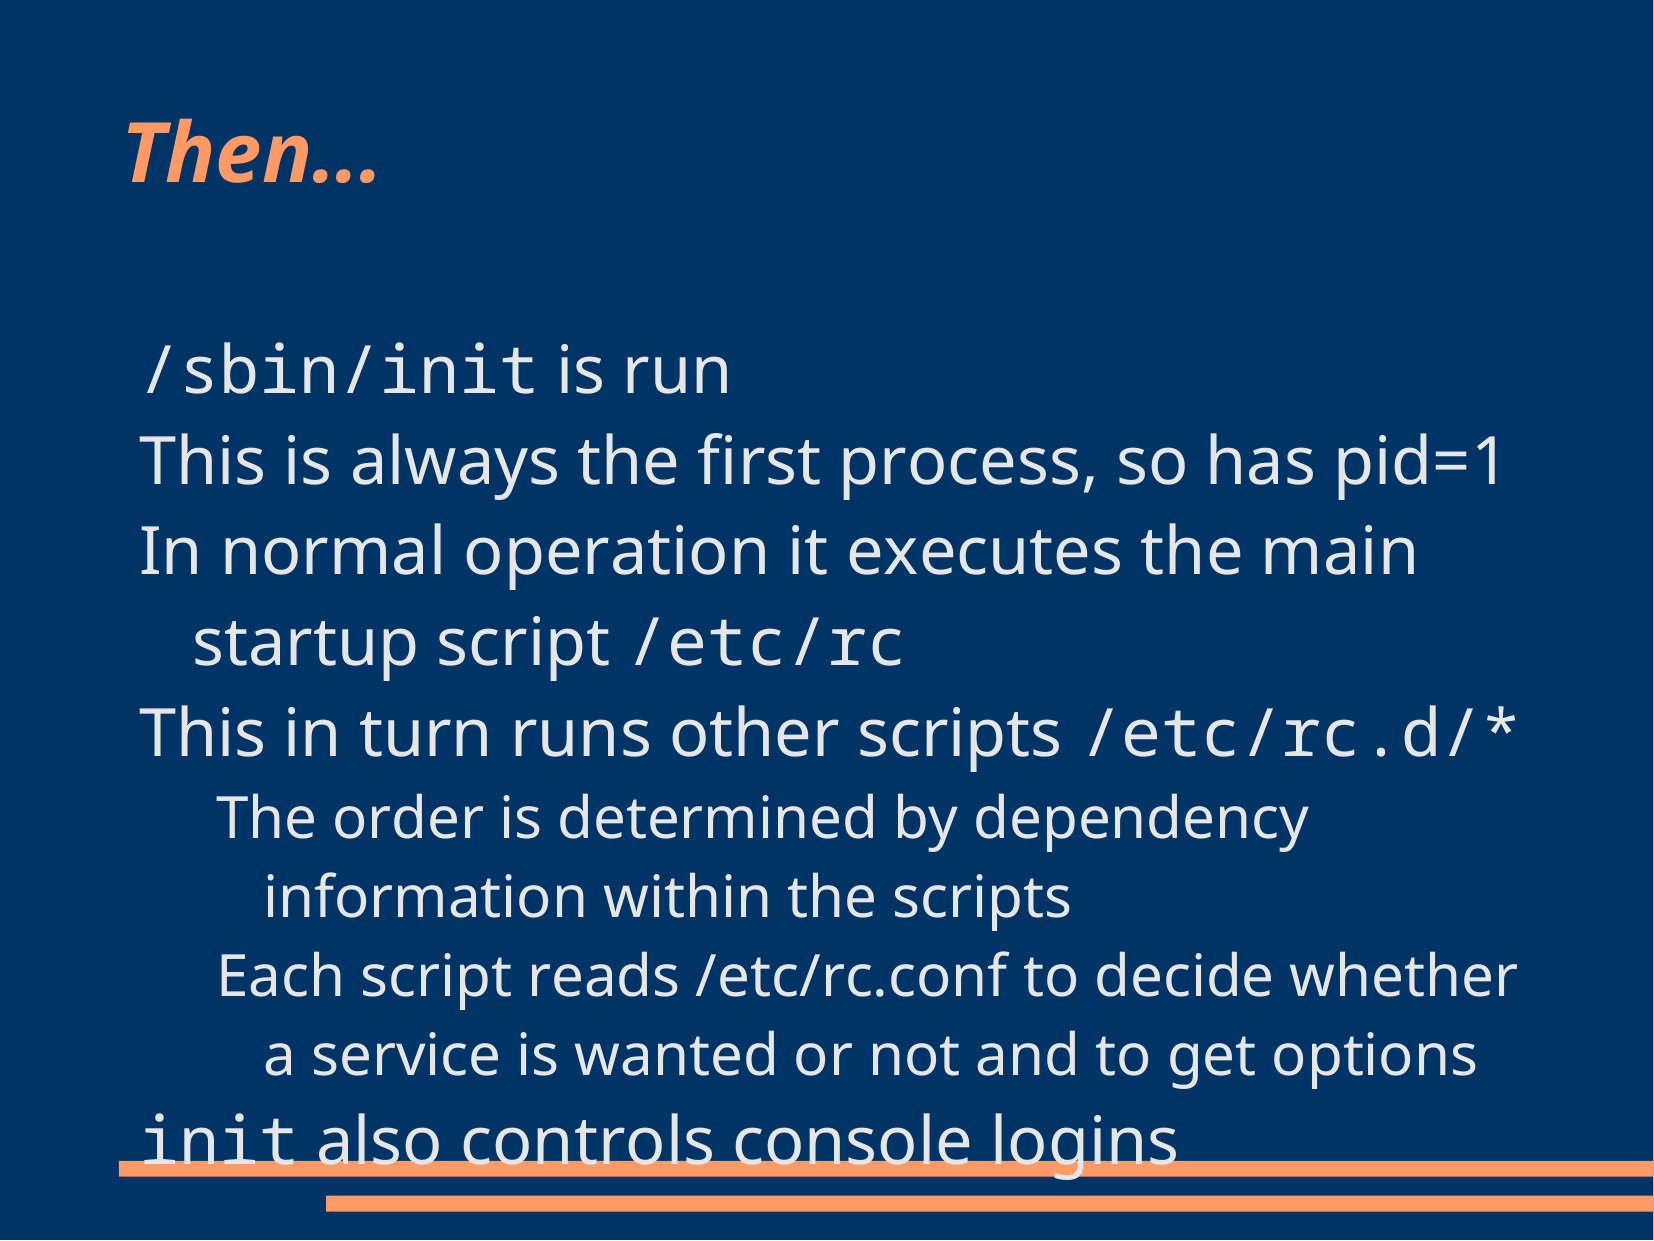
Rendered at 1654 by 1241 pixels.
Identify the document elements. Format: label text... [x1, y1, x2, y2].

list /sbin/init is run This is always the first process, so has pid=1 In normal operation it executes the main startup script /etc/rc This in turn runs other scripts /etc/rc.d/* The order is determined by dependency information within the scripts Each script reads /etc/rc.conf to decide whether a service is wanted or not and to get options init also controls console logins [121, 322, 1561, 1132]
title Then... [121, 46, 1534, 254]
